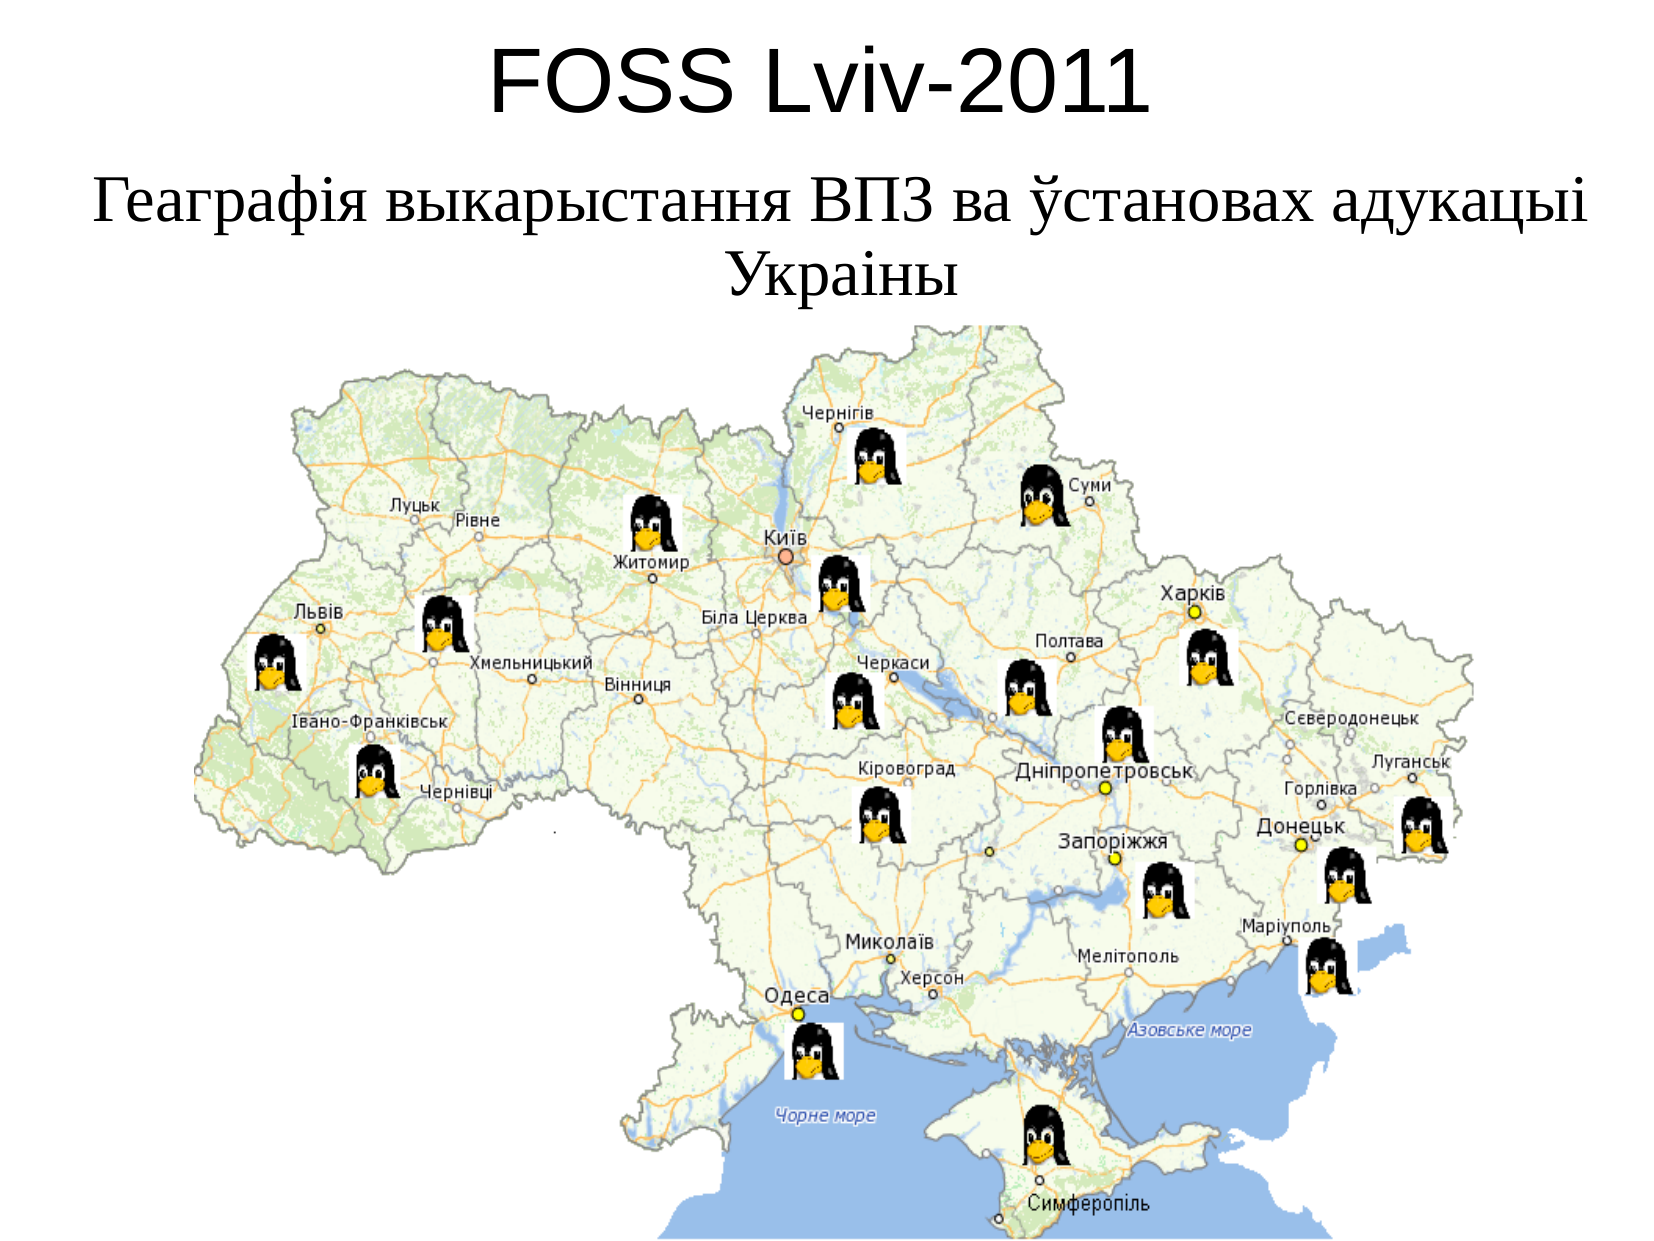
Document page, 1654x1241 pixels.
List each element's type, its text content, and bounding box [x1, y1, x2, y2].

subtitle Геаграфія выкарыстання ВПЗ ва ўстановах адукацыі Украіны [29, 161, 1654, 311]
picture [194, 324, 1477, 1241]
title FOSS Lviv-2011 [76, 14, 1565, 148]
